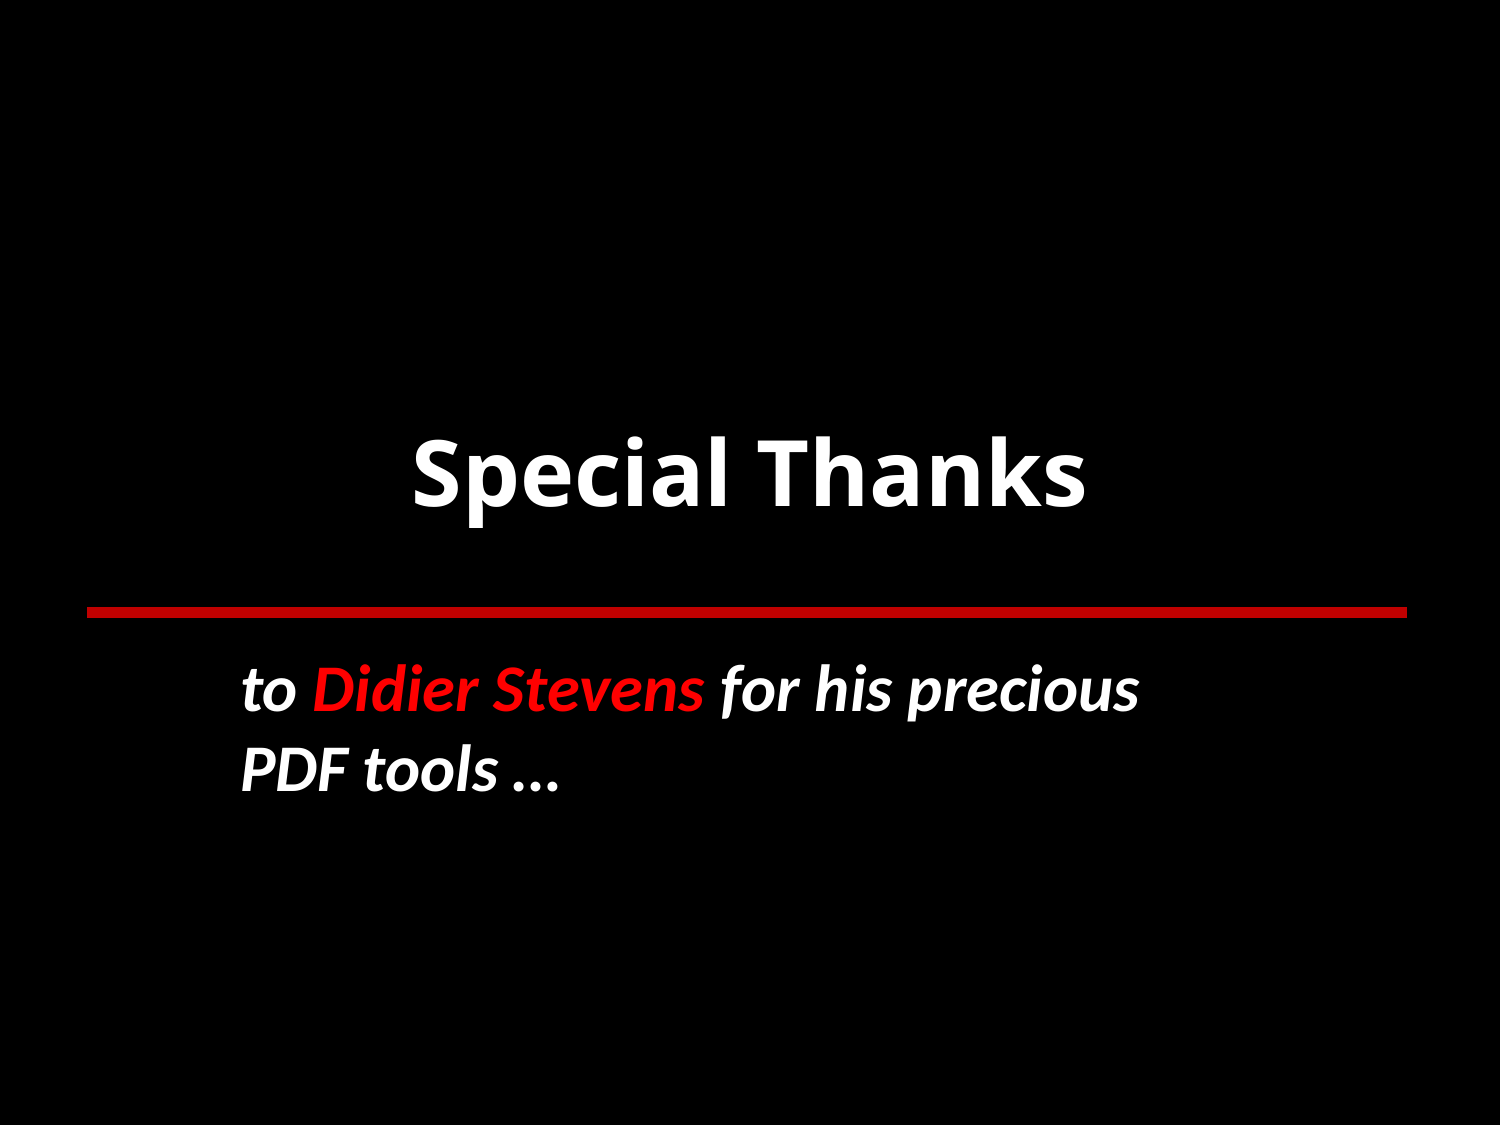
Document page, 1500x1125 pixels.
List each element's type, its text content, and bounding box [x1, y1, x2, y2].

subtitle to Didier Stevens for his precious PDF tools … [225, 637, 1275, 963]
title Special Thanks [112, 349, 1388, 591]
